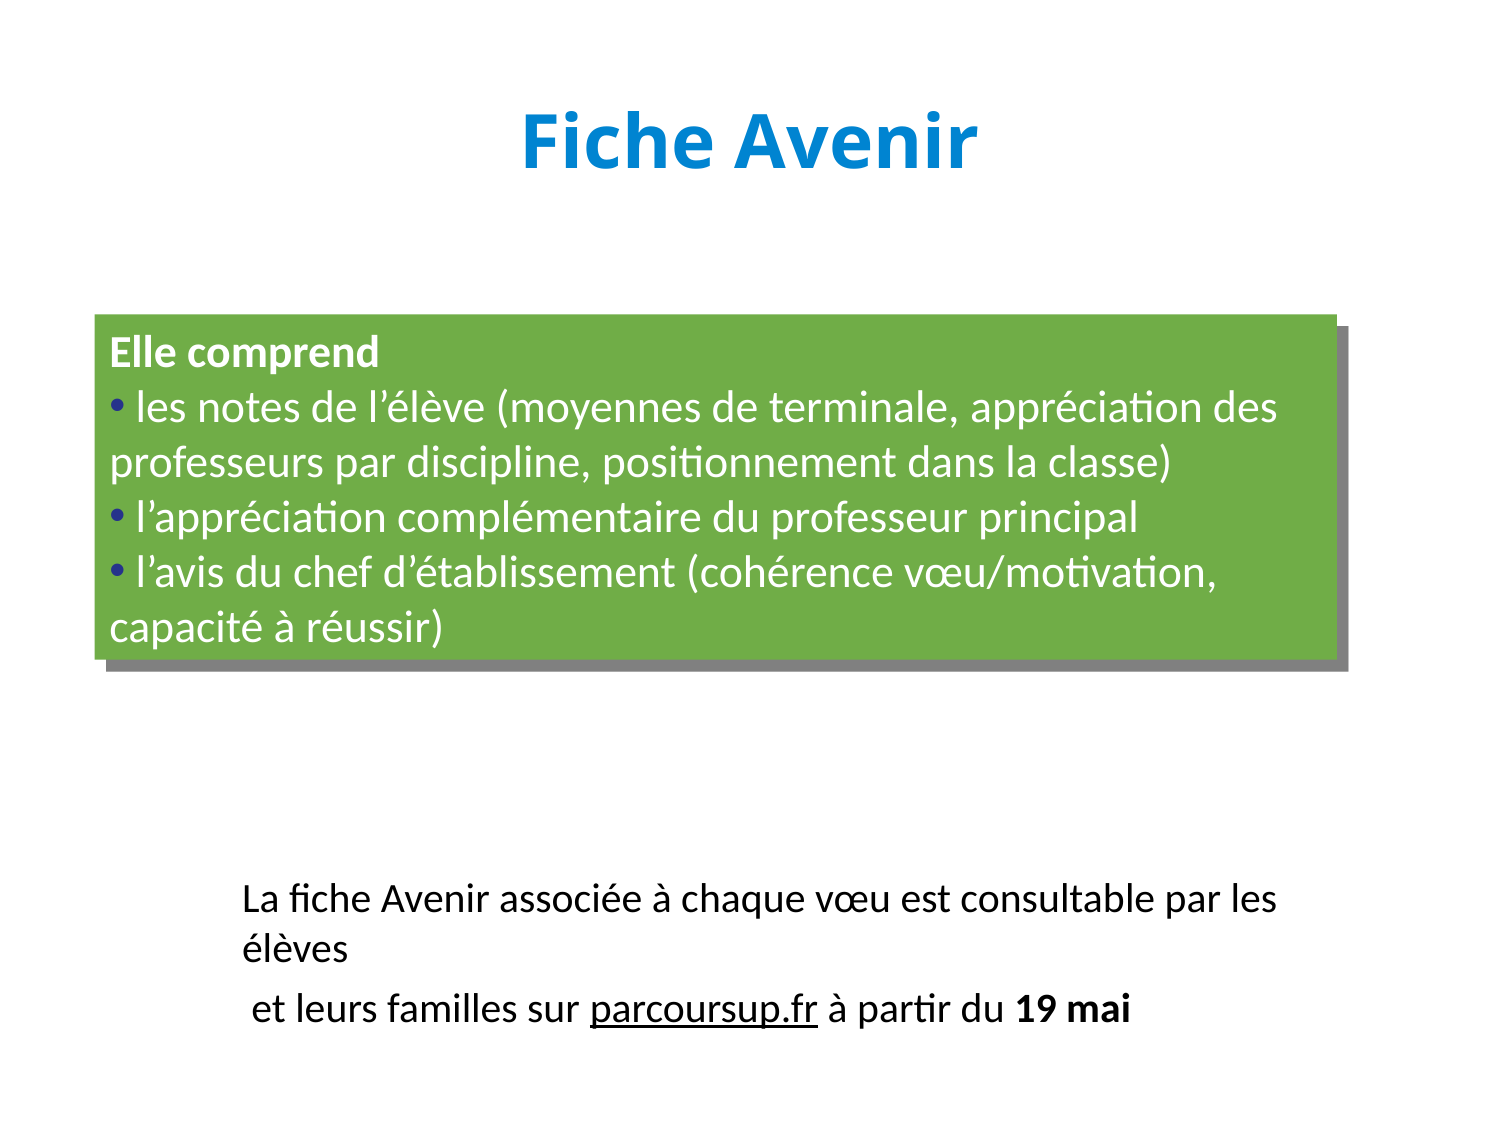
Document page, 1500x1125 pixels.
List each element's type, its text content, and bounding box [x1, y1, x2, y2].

picture [75, 314, 1357, 670]
text_box Elle comprend les notes de l’élève (moyennes de terminale, appréciation des professeurs par discipline, positionnement dans la classe) l’appréciation complémentaire du professeur principal l’avis du chef d’établissement (cohérence vœu/motivation, capacité à réussir) [94, 314, 1337, 660]
text_box La fiche Avenir associée à chaque vœu est consultable par les élèves et leurs familles sur parcoursup.fr à partir du 19 mai [0, 863, 1392, 1039]
title Fiche Avenir [75, 45, 1426, 233]
